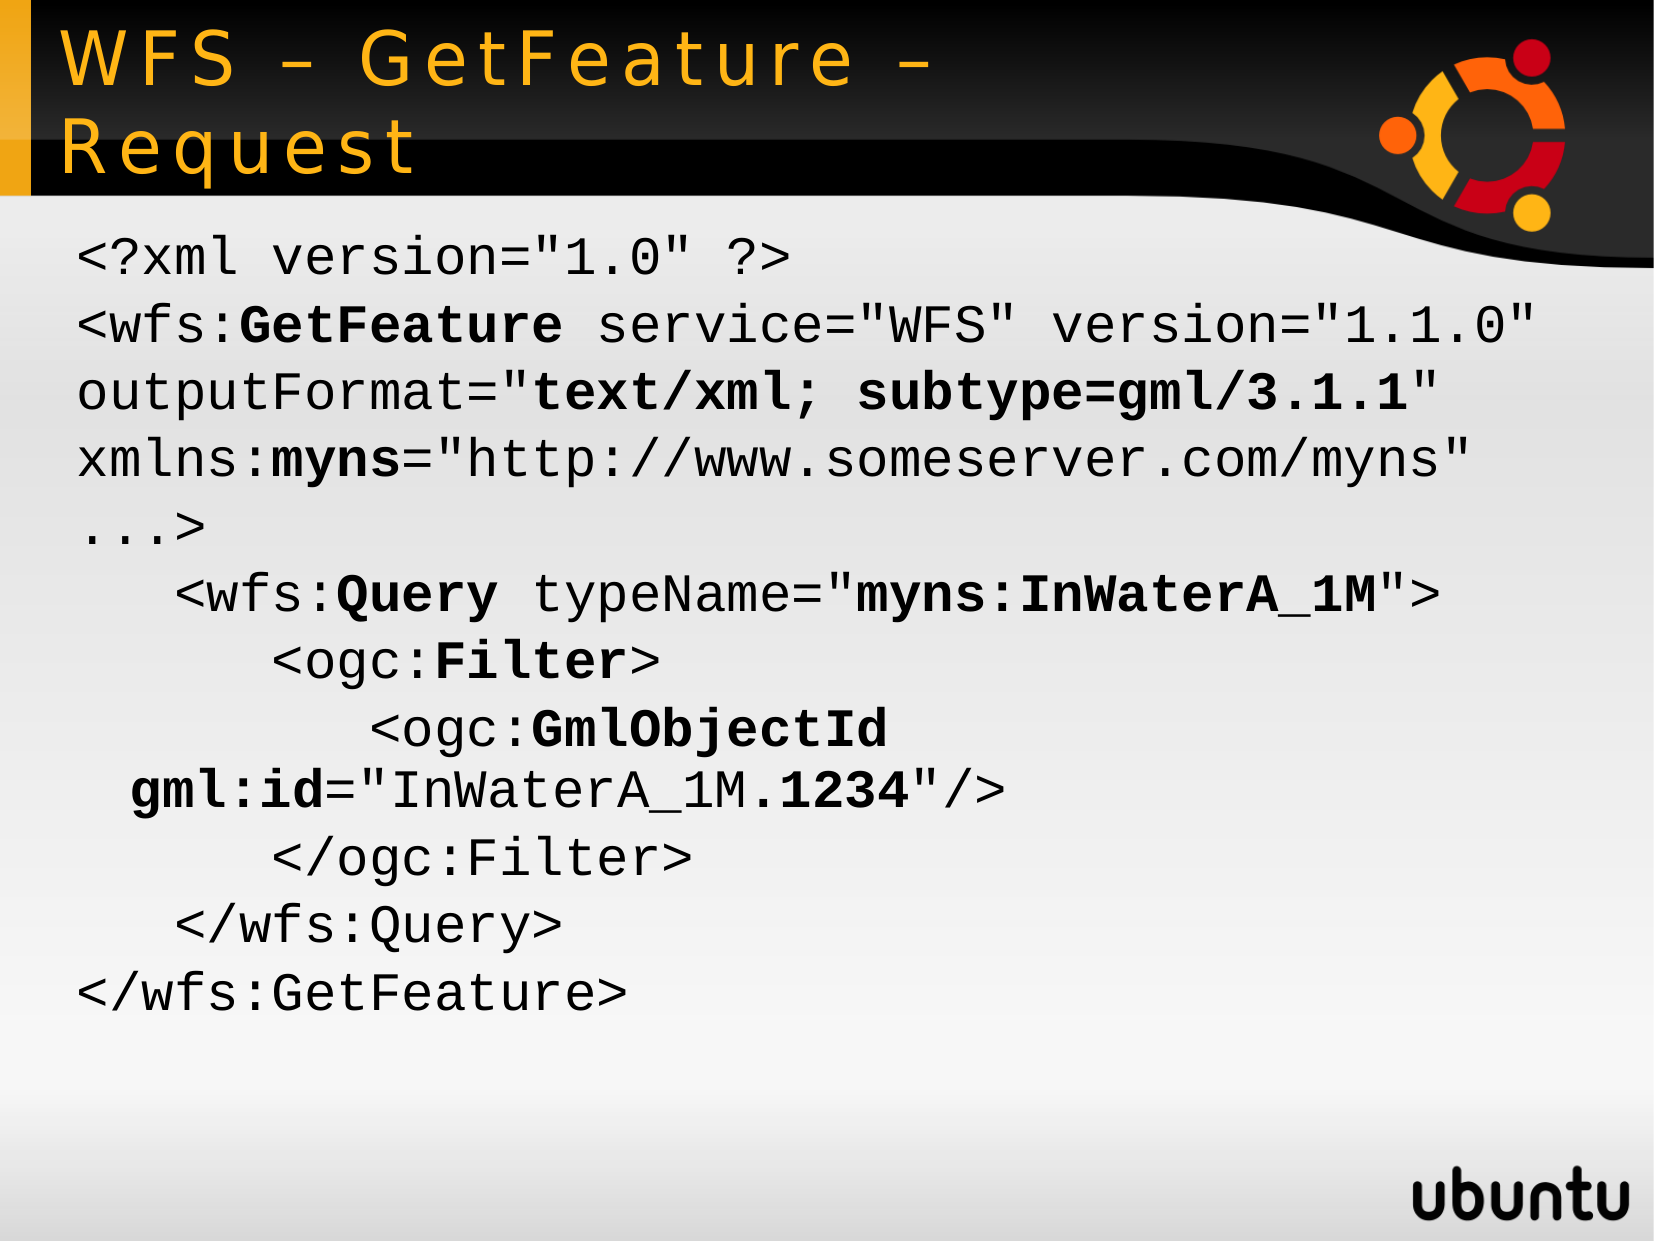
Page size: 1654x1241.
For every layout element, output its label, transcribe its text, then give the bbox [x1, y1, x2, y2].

list <?xml version="1.0" ?> <wfs:GetFeature service="WFS" version="1.1.0" outputFormat="text/xml; subtype=gml/3.1.1" xmlns:myns="http://www.someserver.com/myns" ...> <wfs:Query typeName="myns:InWaterA_1M"> <ogc:Filter> <ogc:GmlObjectId gml:id="InWaterA_1M.1234"/> </ogc:Filter> </wfs:Query> </wfs:GetFeature> [59, 229, 1548, 1177]
title WFS – GetFeature – Request [59, 16, 1270, 191]
picture [0, 0, 1654, 1241]
